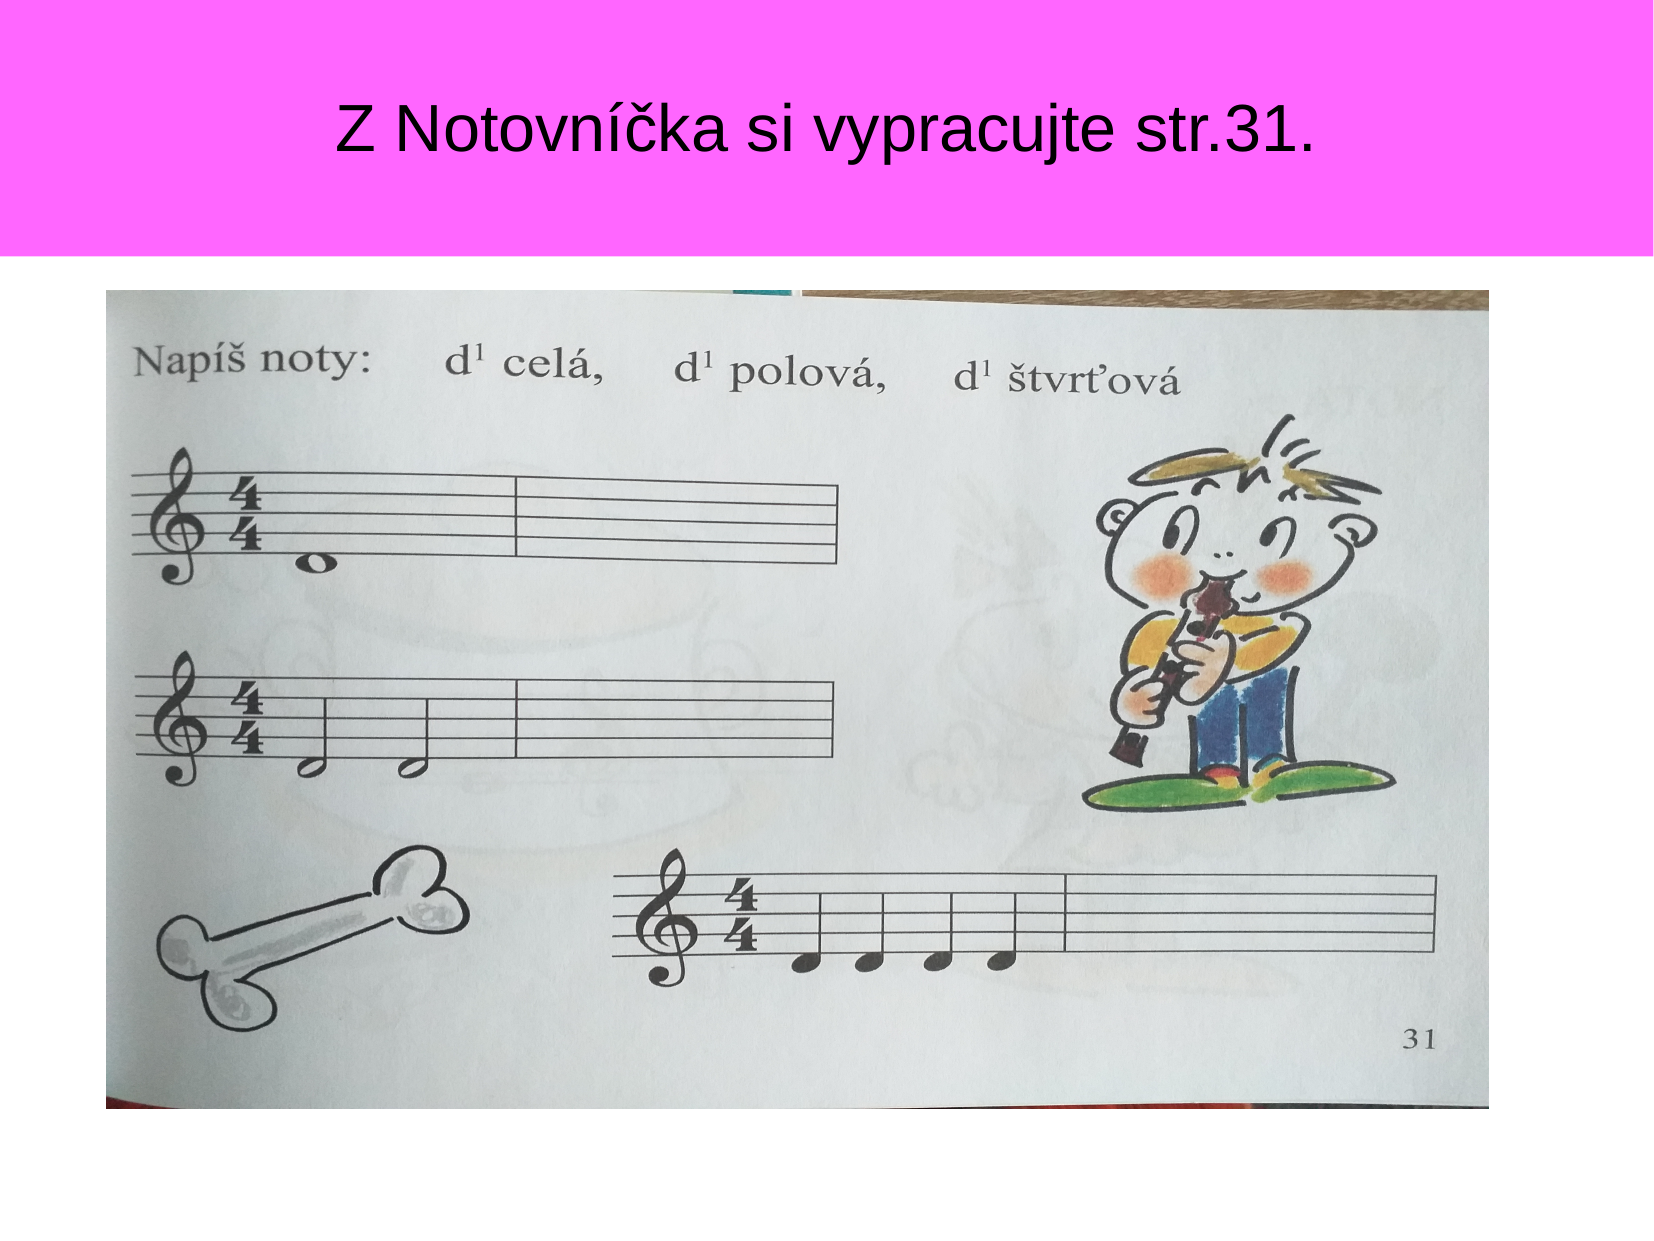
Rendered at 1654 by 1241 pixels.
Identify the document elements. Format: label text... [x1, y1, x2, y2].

picture [106, 290, 1489, 1109]
title Z Notovníčka si vypracujte str.31. [0, 0, 1654, 257]
